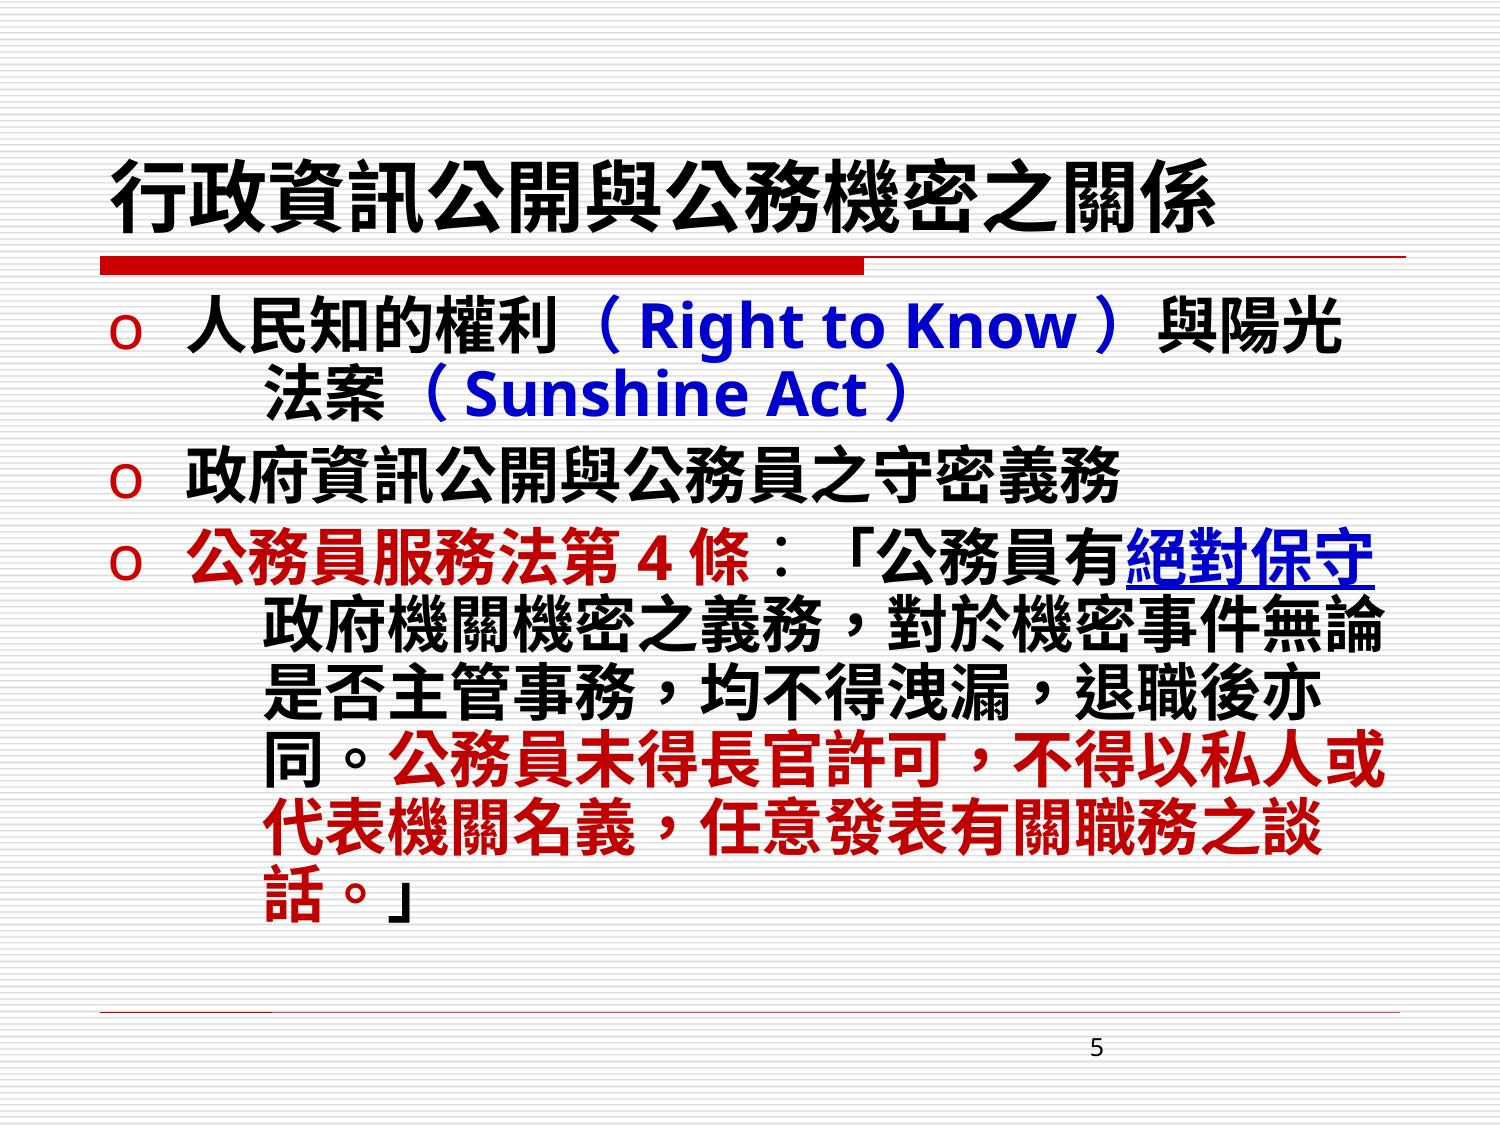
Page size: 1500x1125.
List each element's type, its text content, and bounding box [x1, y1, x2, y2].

list 人民知的權利（Right to Know）與陽光法案（Sunshine Act） 政府資訊公開與公務員之守密義務 公務員服務法第4條：「公務員有絕對保守政府機關機密之義務，對於機密事件無論是否主管事務，均不得洩漏，退職後亦同。公務員未得長官許可，不得以私人或代表機關名義，任意發表有關職務之談話。」 [92, 287, 1406, 988]
text_box [1074, 1024, 1400, 1103]
title 行政資訊公開與公務機密之關係 [94, 50, 1407, 250]
